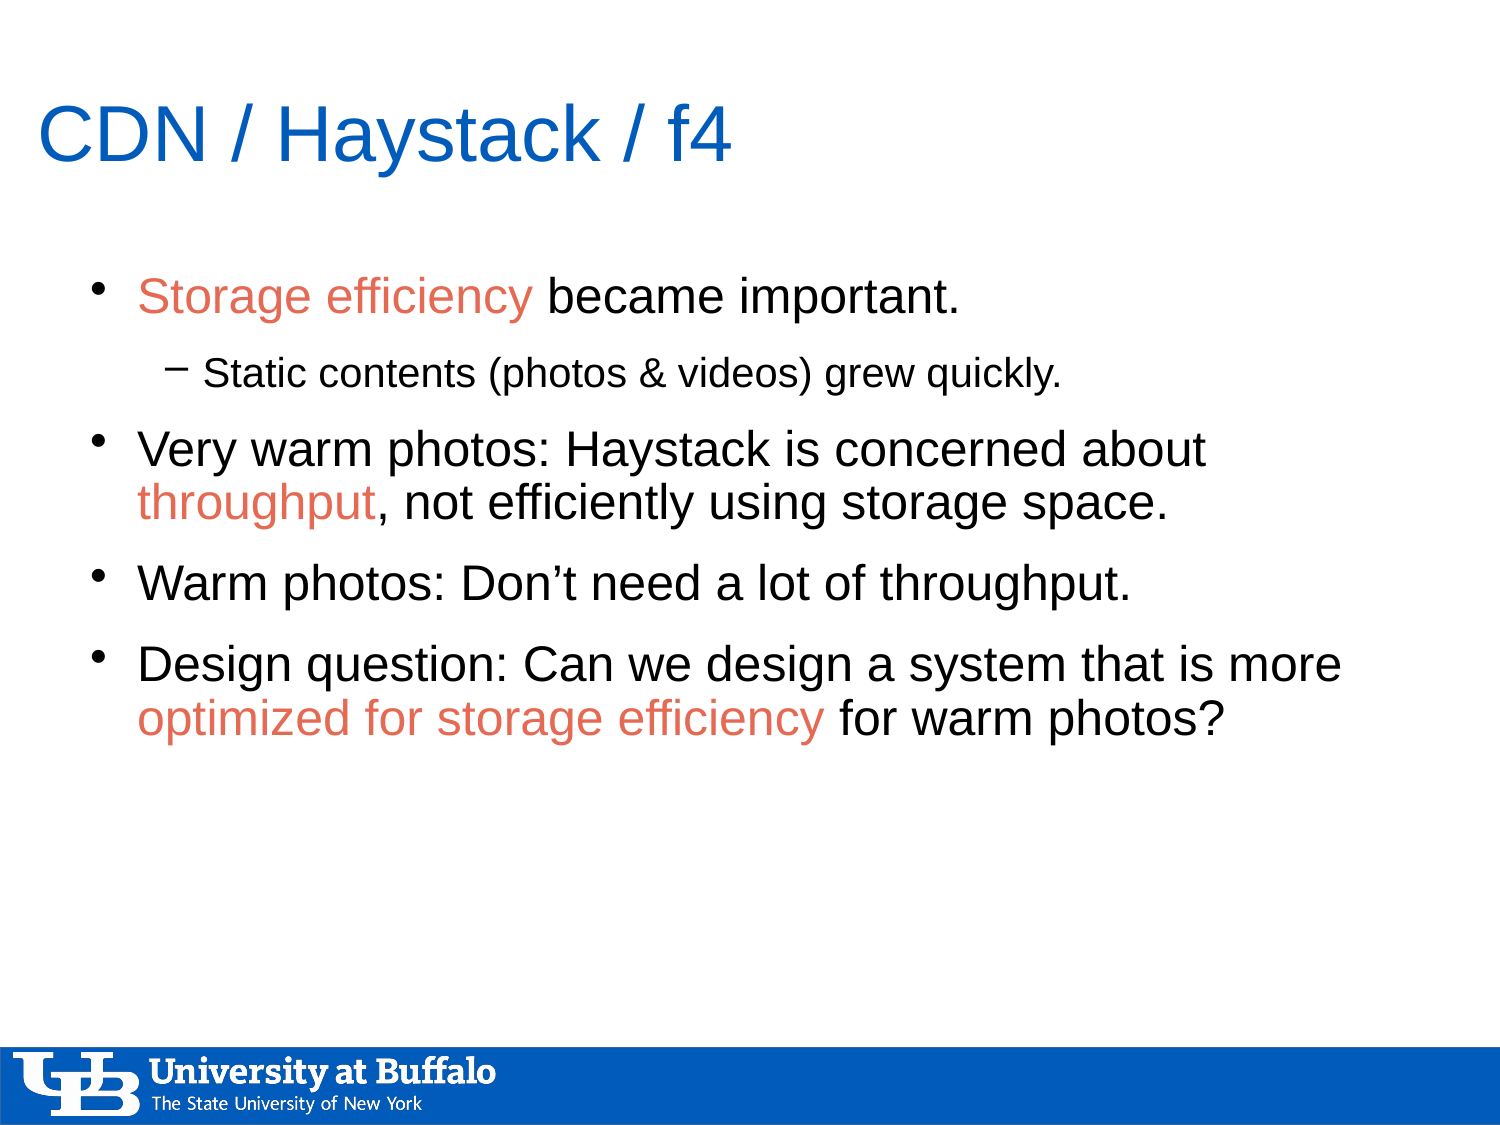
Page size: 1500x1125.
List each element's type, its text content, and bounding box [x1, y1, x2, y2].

picture [13, 1052, 496, 1116]
title CDN / Haystack / f4 [37, 95, 1388, 173]
list Storage efficiency became important. Static contents (photos & videos) grew quickly. Very warm photos: Haystack is concerned about throughput, not efficiently using storage space. Warm photos: Don’t need a lot of throughput. Design question: Can we design a system that is more optimized for storage efficiency for warm photos? [75, 263, 1425, 916]
